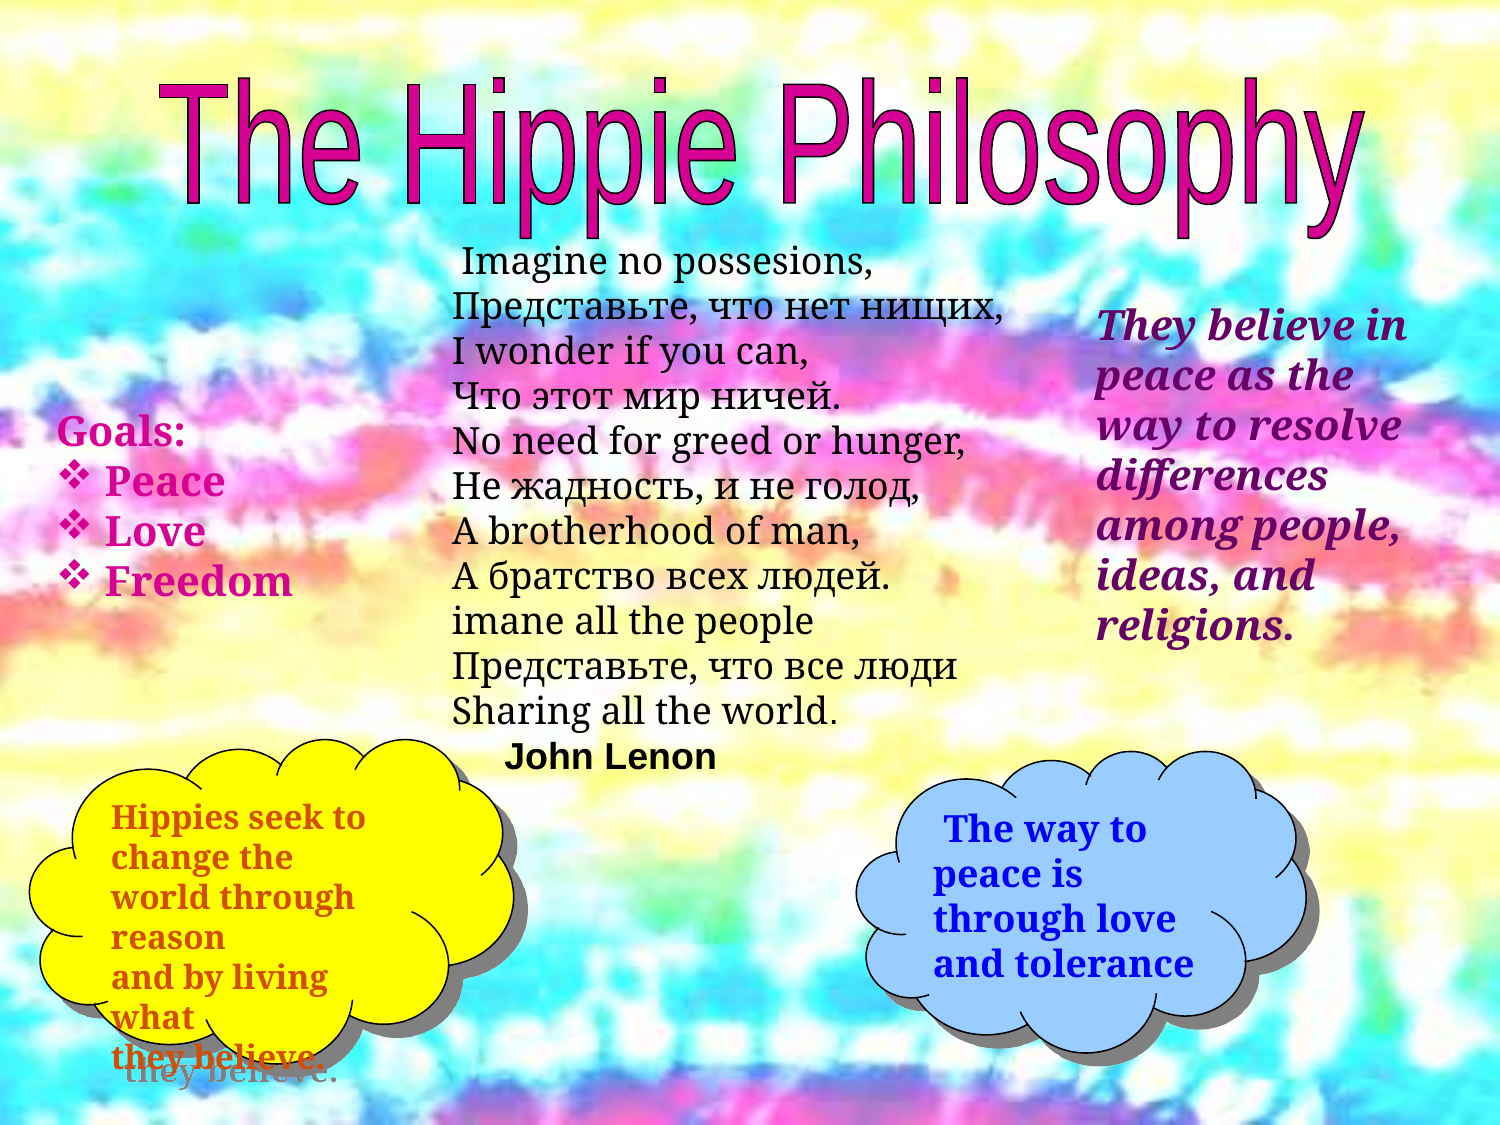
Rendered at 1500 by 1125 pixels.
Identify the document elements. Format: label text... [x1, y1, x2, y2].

text_box The Hippie Philosophy [1304, 111, 1365, 239]
text_box The Hippie Philosophy [238, 78, 290, 203]
text_box The Hippie Philosophy [929, 111, 941, 203]
text_box The Hippie Philosophy [302, 110, 360, 205]
text_box They believe in peace as the way to resolve differences among people, ideas, and religions. [1080, 290, 1424, 657]
text_box Goals: Peace Love Freedom [41, 397, 309, 613]
text_box The Hippie Philosophy [980, 110, 1038, 205]
text_box The Hippie Philosophy [408, 84, 476, 203]
picture [0, 0, 1500, 1125]
text_box The Hippie Philosophy [159, 84, 228, 203]
text_box Imagine no possesions, Представьте, что нет нищих, I wonder if you can, Что этот мир ничей. No need for greed or hunger, Не жадность, и не голод, A brotherhood of man, А братство всех людей. imane all the people Представьте, что все люди Sharing all the world. John Lenon [437, 229, 1016, 965]
text_box The Hippie Philosophy [678, 110, 736, 205]
text_box The Hippie Philosophy [1045, 110, 1099, 205]
text_box The Hippie Philosophy [783, 84, 849, 203]
text_box The Hippie Philosophy [519, 110, 575, 229]
text_box The Hippie Philosophy [956, 78, 968, 203]
text_box The Hippie Philosophy [654, 111, 666, 203]
text_box Hippies seek to change the world through reason and by living what they believe. [29, 739, 451, 1064]
text_box The Hippie Philosophy [493, 111, 505, 203]
text_box The Hippie Philosophy [1177, 110, 1233, 239]
text_box The Hippie Philosophy [587, 110, 642, 229]
text_box The Hippie Philosophy [1245, 78, 1297, 203]
text_box The Hippie Philosophy [862, 78, 914, 203]
text_box The way to peace is through love and tolerance [867, 751, 1307, 1054]
text_box The Hippie Philosophy [1107, 110, 1165, 205]
